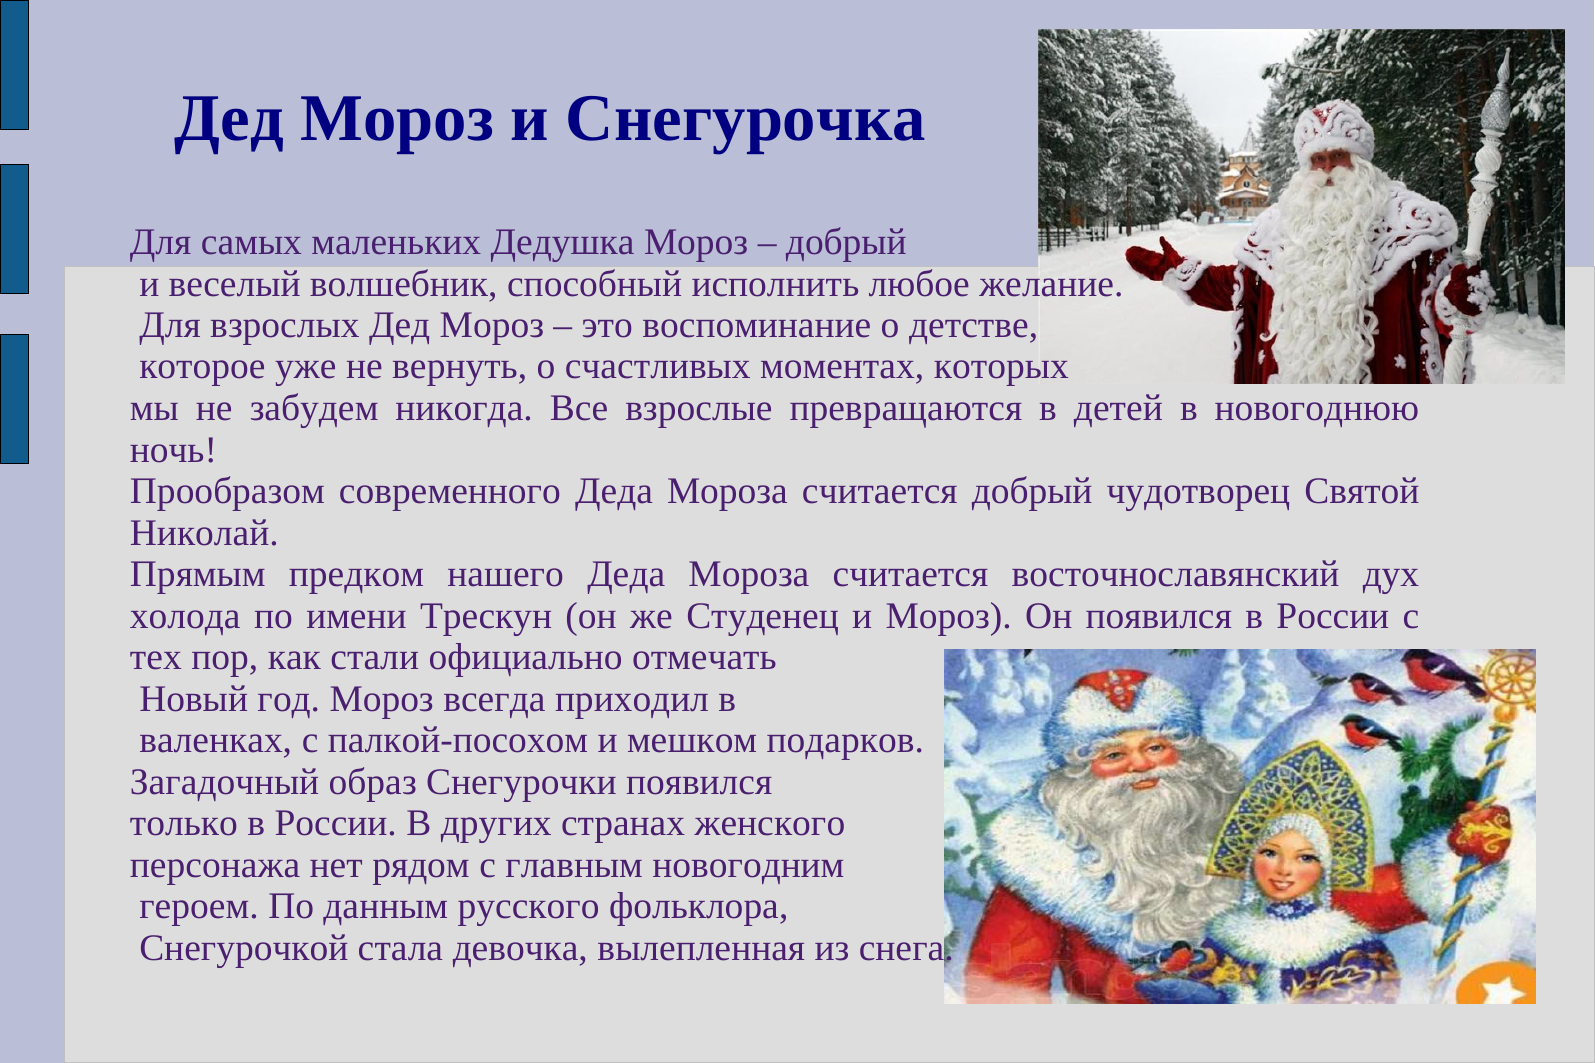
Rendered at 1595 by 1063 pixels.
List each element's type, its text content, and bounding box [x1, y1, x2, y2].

title Дед Мороз и Снегурочка [0, 29, 1241, 208]
list Для самых маленьких Дедушка Мороз – добрый и веселый волшебник, способный исполнить любое желание. Для взрослых Дед Мороз – это воспоминание о детстве, которое уже не вернуть, о счастливых моментах, которых мы не забудем никогда. Все взрослые превращаются в детей в новогоднюю ночь! Прообразом современного Деда Мороза считается добрый чудотворец Святой Николай. Прямым предком нашего Деда Мороза считается восточнославянский дух холода по имени Трескун (он же Студенец и Мороз). Он появился в России с тех пор, как стали официально отмечать Новый год. Мороз всегда приходил в валенках, с палкой-посохом и мешком подарков. Загадочный образ Снегурочки появился только в России. В других странах женского персонажа нет рядом с главным новогодним героем. По данным русского фольклора, Снегурочкой стала девочка, вылепленная из снега. [59, 174, 1421, 1034]
picture [1421, 649, 1536, 1004]
picture [1241, 29, 1565, 384]
